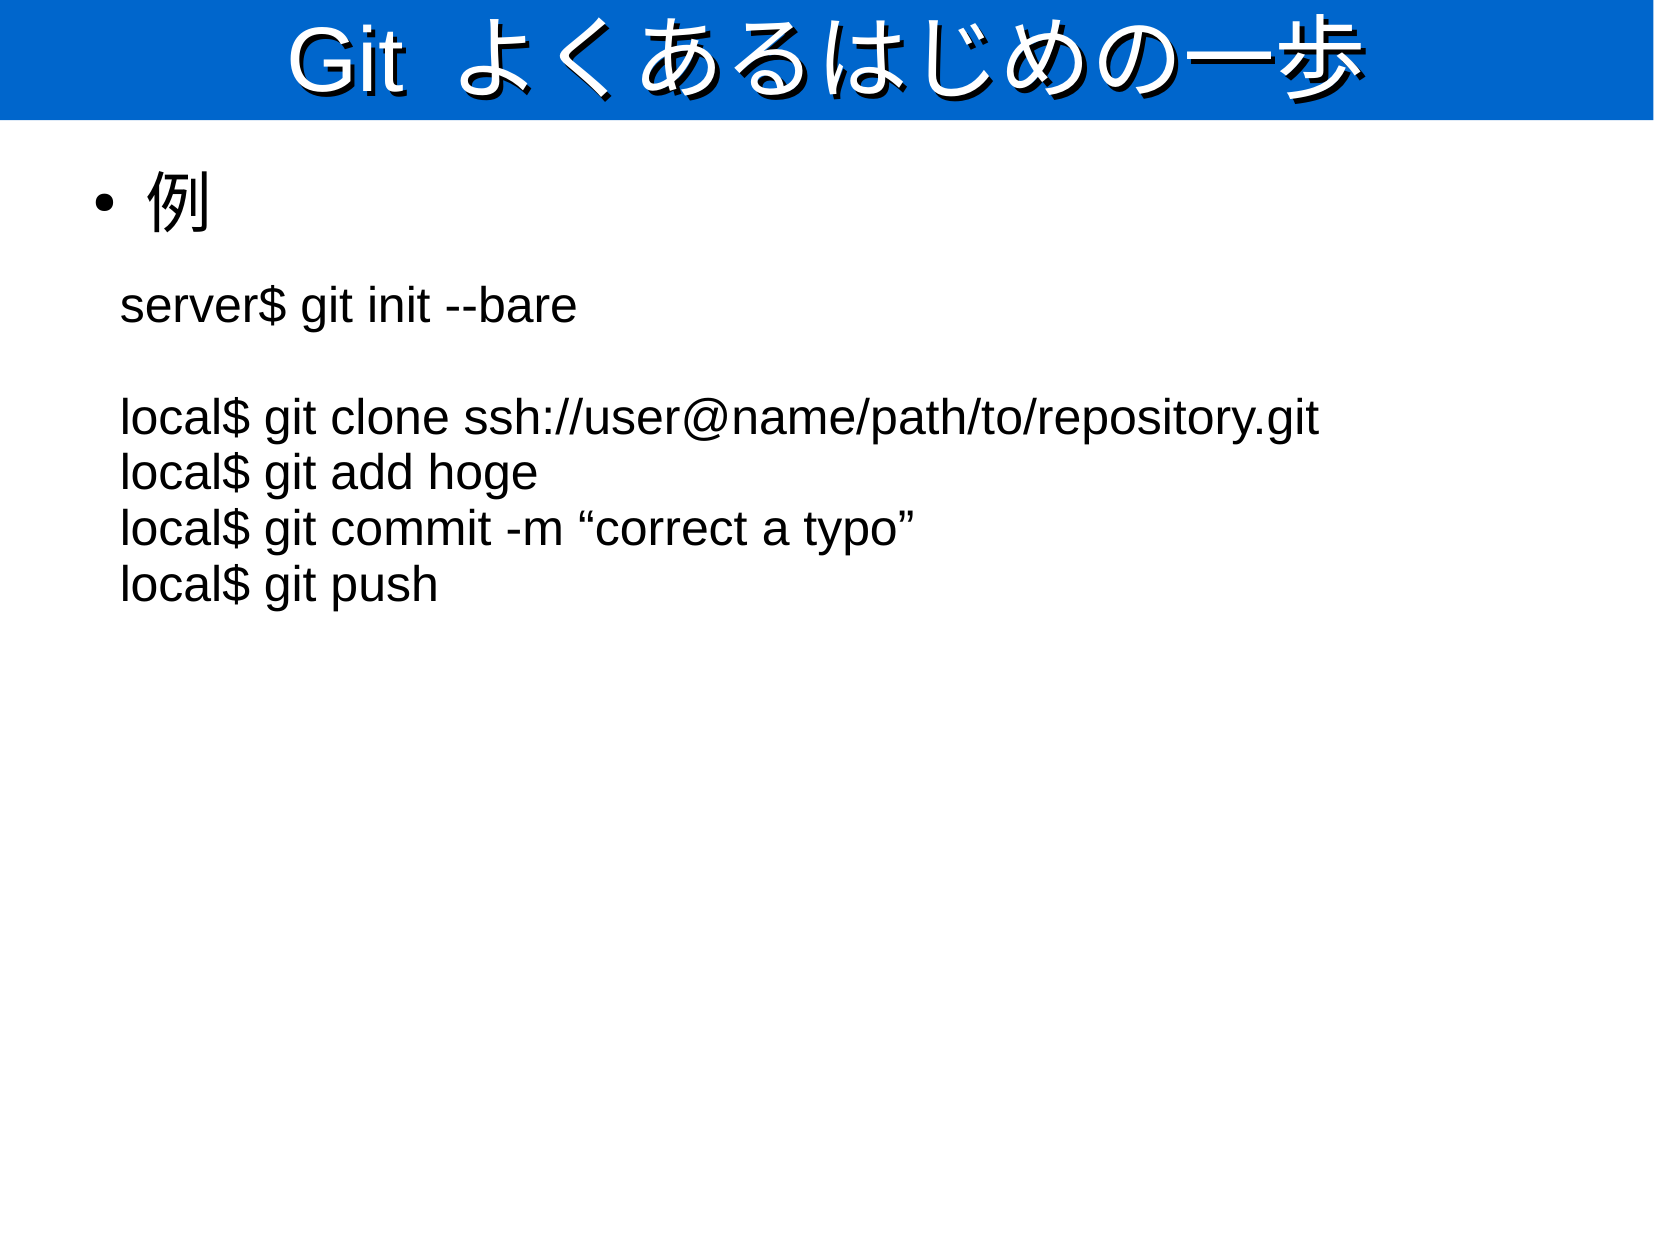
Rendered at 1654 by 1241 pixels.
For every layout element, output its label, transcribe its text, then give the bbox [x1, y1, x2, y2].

list 例 [75, 165, 1576, 256]
title Git よくあるはじめの一歩 [0, 0, 1654, 121]
text_box server$ git init --bare local$ git clone ssh://user@name/path/to/repository.git local$ git add hoge local$ git commit -m “correct a typo” local$ git push [105, 270, 1441, 620]
